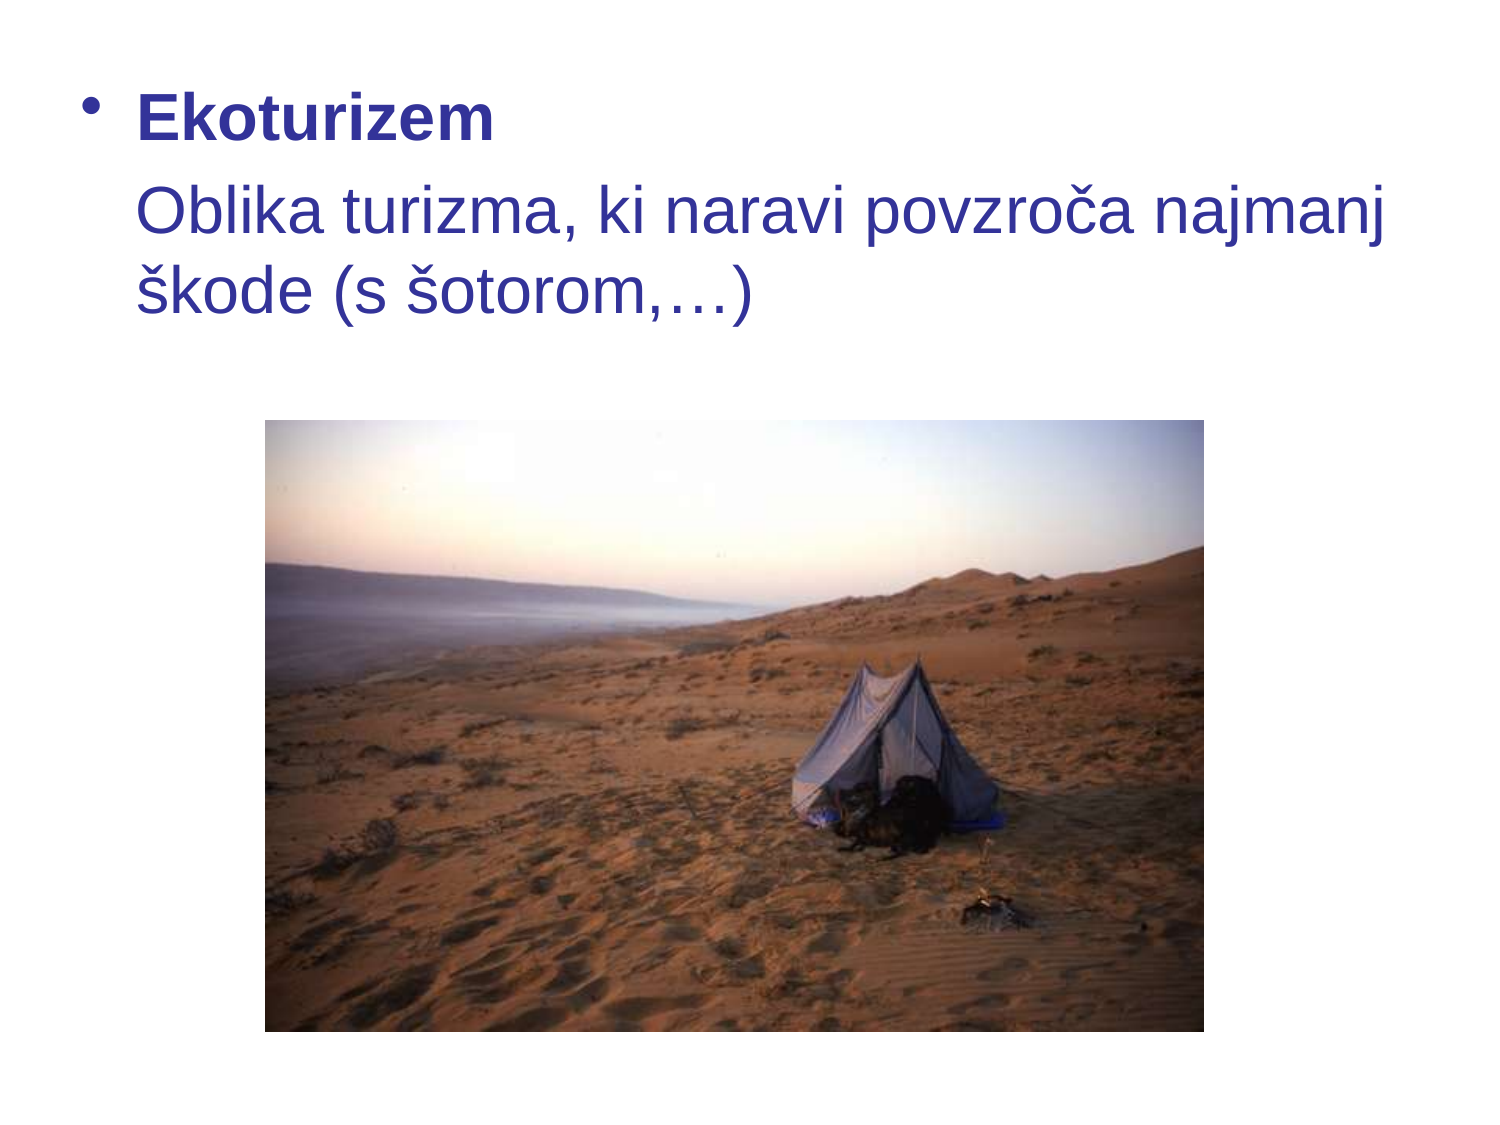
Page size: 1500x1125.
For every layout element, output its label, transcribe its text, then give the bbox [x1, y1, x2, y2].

list Ekoturizem Oblika turizma, ki naravi povzroča najmanj škode (s šotorom,…) [64, 66, 1415, 809]
picture [265, 420, 1204, 1032]
